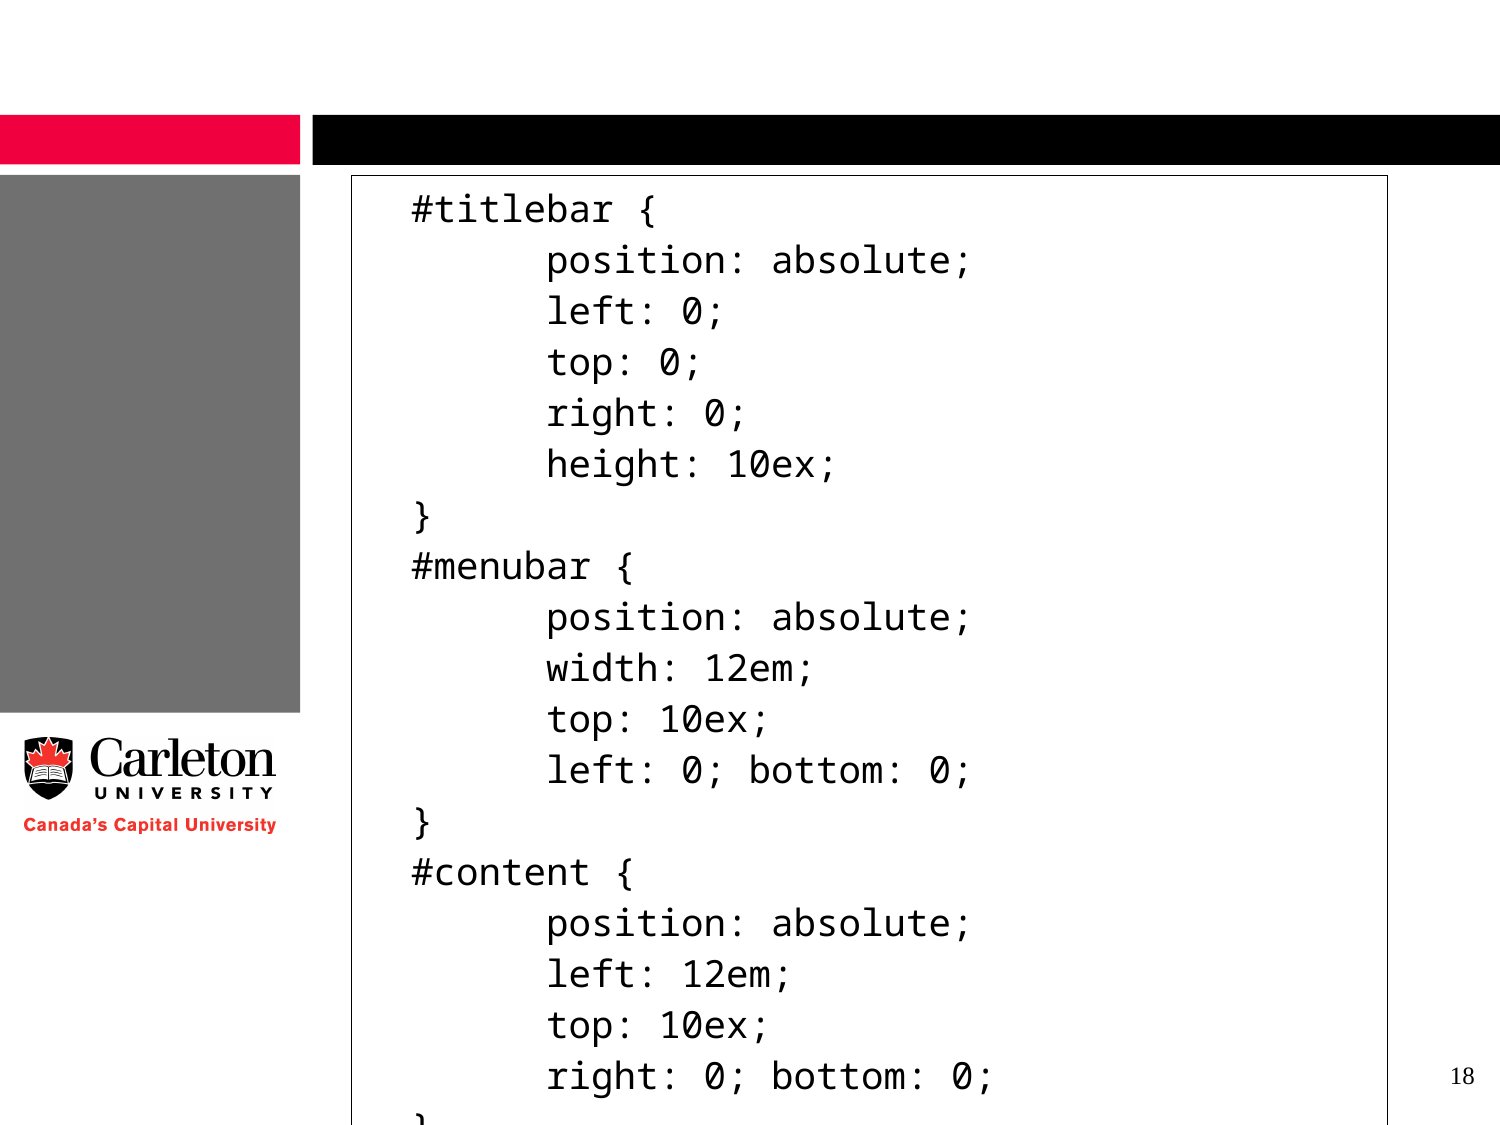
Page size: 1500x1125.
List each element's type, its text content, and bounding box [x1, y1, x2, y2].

picture [24, 737, 276, 834]
text_box #titlebar { position: absolute; left: 0; top: 0; right: 0; height: 10ex; } #menubar { position: absolute; width: 12em; top: 10ex; left: 0; bottom: 0; } #content { position: absolute; left: 12em; top: 10ex; right: 0; bottom: 0; } [351, 175, 1388, 1051]
